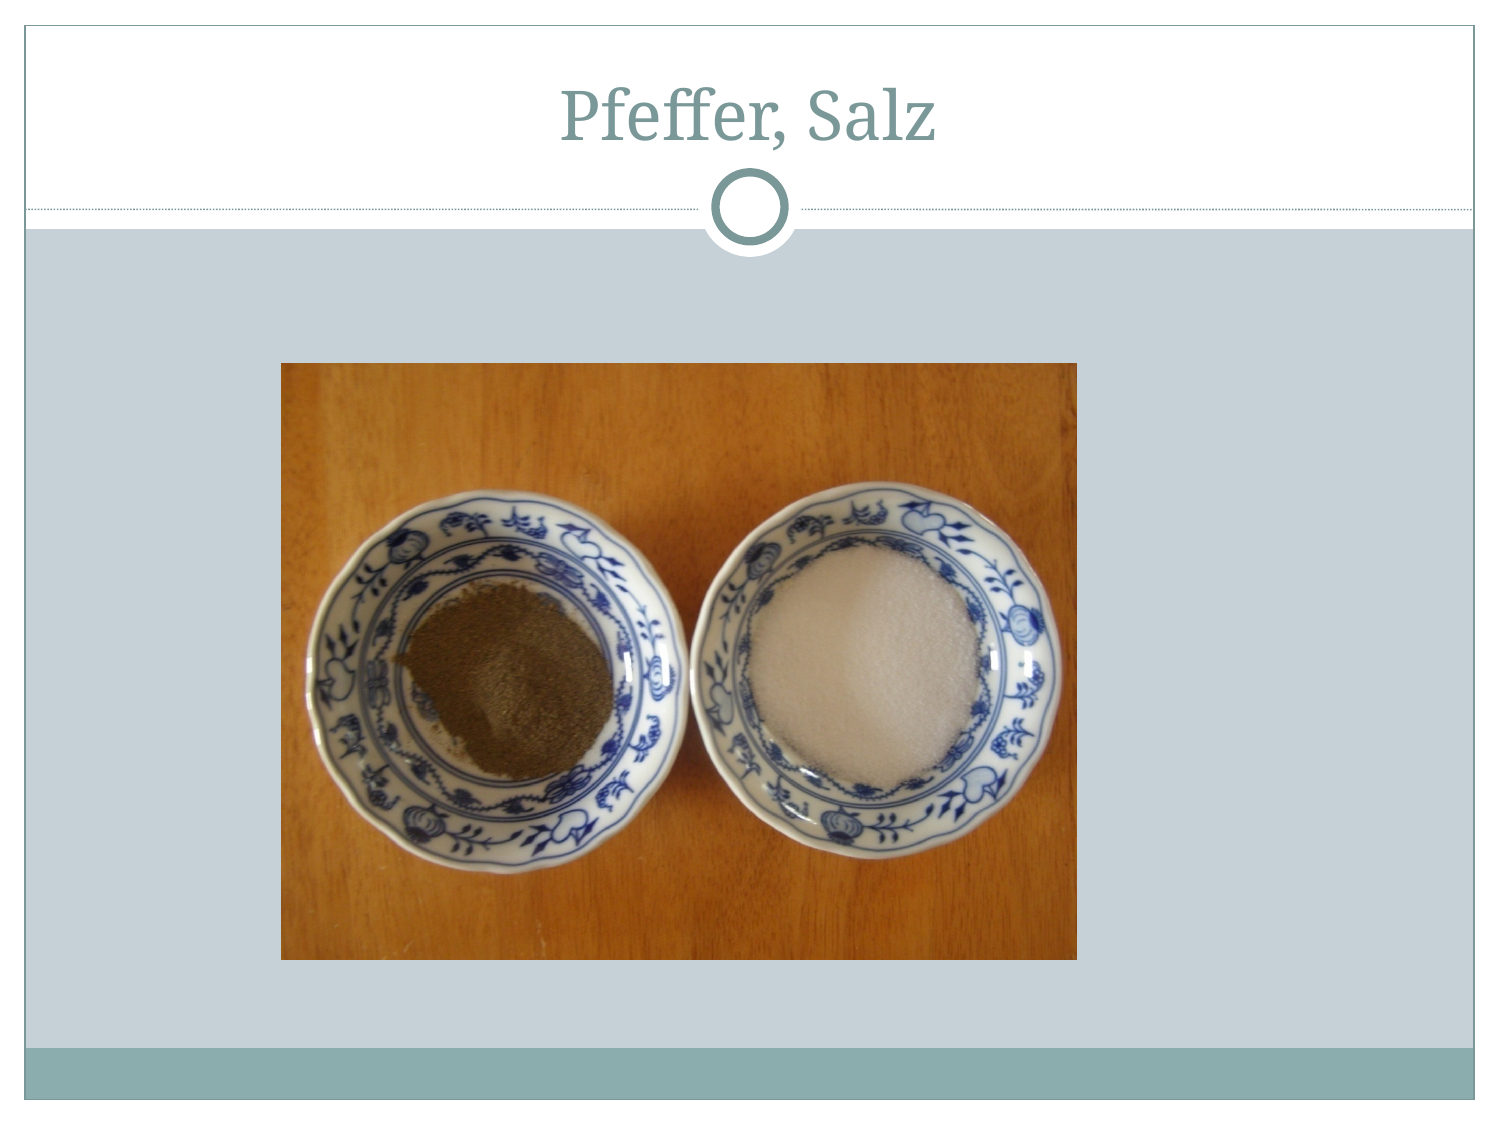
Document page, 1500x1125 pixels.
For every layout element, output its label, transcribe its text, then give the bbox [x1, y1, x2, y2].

title Pfeffer, Salz [49, 37, 1450, 162]
picture [281, 363, 1077, 960]
